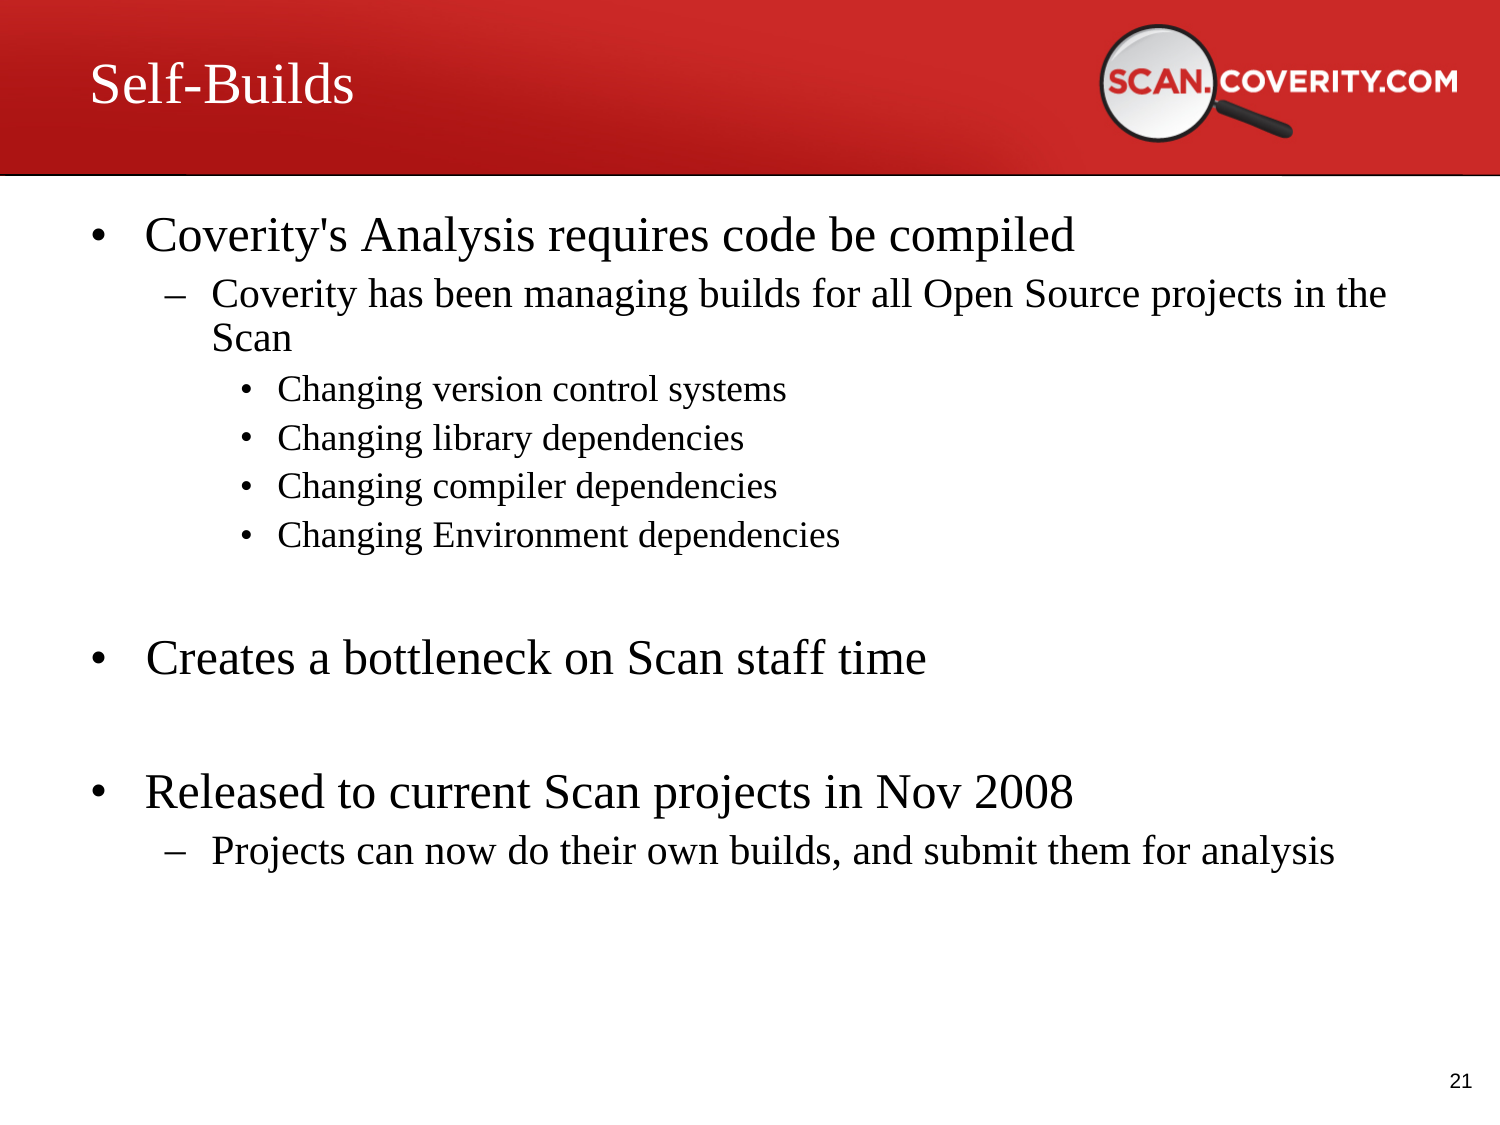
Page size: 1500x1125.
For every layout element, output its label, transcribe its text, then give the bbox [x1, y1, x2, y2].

picture [0, 0, 1500, 174]
title Self-Builds [74, 24, 1100, 143]
list Coverity's Analysis requires code be compiled Coverity has been managing builds for all Open Source projects in the Scan Changing version control systems Changing library dependencies Changing compiler dependencies Changing Environment dependencies Creates a bottleneck on Scan staff time Released to current Scan projects in Nov 2008 Projects can now do their own builds, and submit them for analysis [75, 199, 1426, 968]
